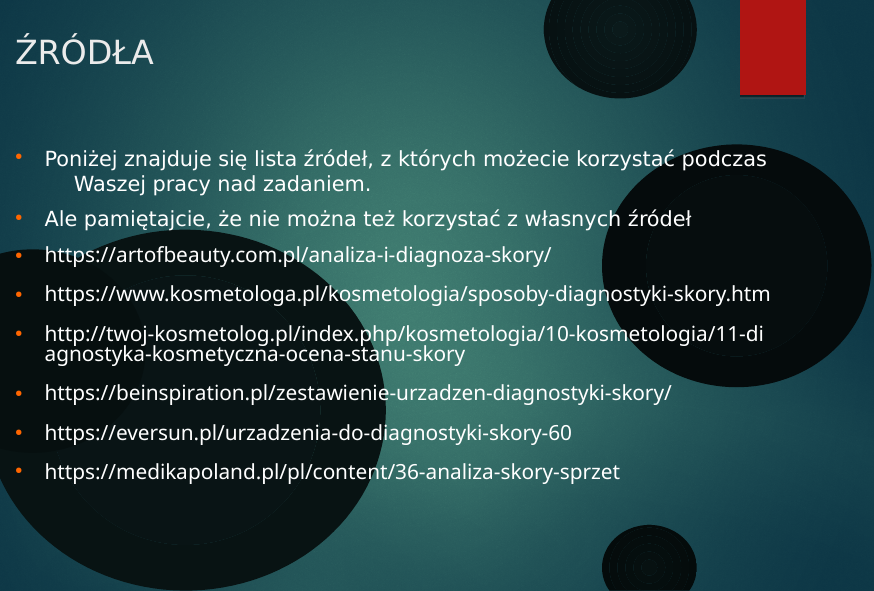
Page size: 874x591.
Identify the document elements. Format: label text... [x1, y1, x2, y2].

list Poniżej znajduje się lista źródeł, z których możecie korzystać podczas Waszej pracy nad zadaniem. Ale pamiętajcie, że nie można też korzystać z własnych źródeł https://artofbeauty.com.pl/analiza-i-diagnoza-skory/ https://www.kosmetologa.pl/kosmetologia/sposoby-diagnostyki-skory.htm http://twoj-kosmetolog.pl/index.php/kosmetologia/10-kosmetologia/11-diagnostyka-kosmetyczna-ocena-stanu-skory https://beinspiration.pl/zestawienie-urzadzen-diagnostyki-skory/ https://eversun.pl/urzadzenia-do-diagnostyki-skory-60 https://medikapoland.pl/pl/content/36-analiza-skory-sprzet [0, 138, 787, 534]
title ŹRÓDŁA [0, 23, 712, 82]
